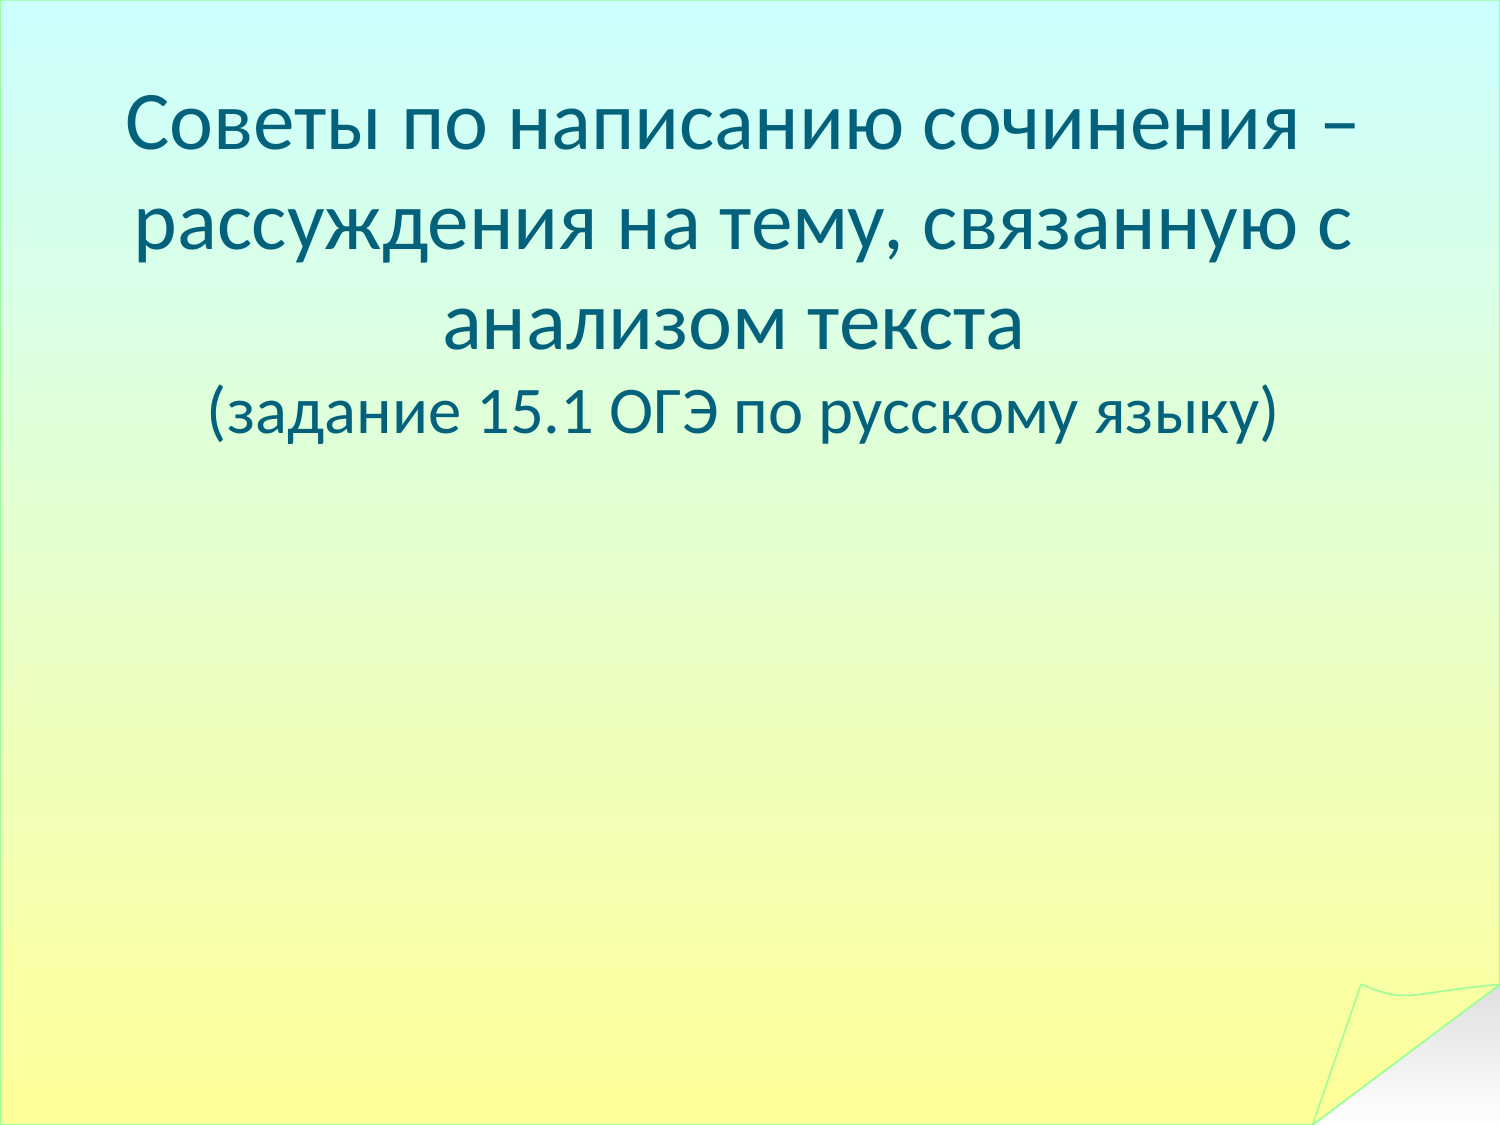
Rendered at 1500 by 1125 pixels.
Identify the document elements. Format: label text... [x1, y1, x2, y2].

title Советы по написанию сочинения –рассуждения на тему, связанную с анализом текста (задание 15.1 ОГЭ по русскому языку) [106, 59, 1382, 301]
text_box [0, 0, 1500, 1125]
